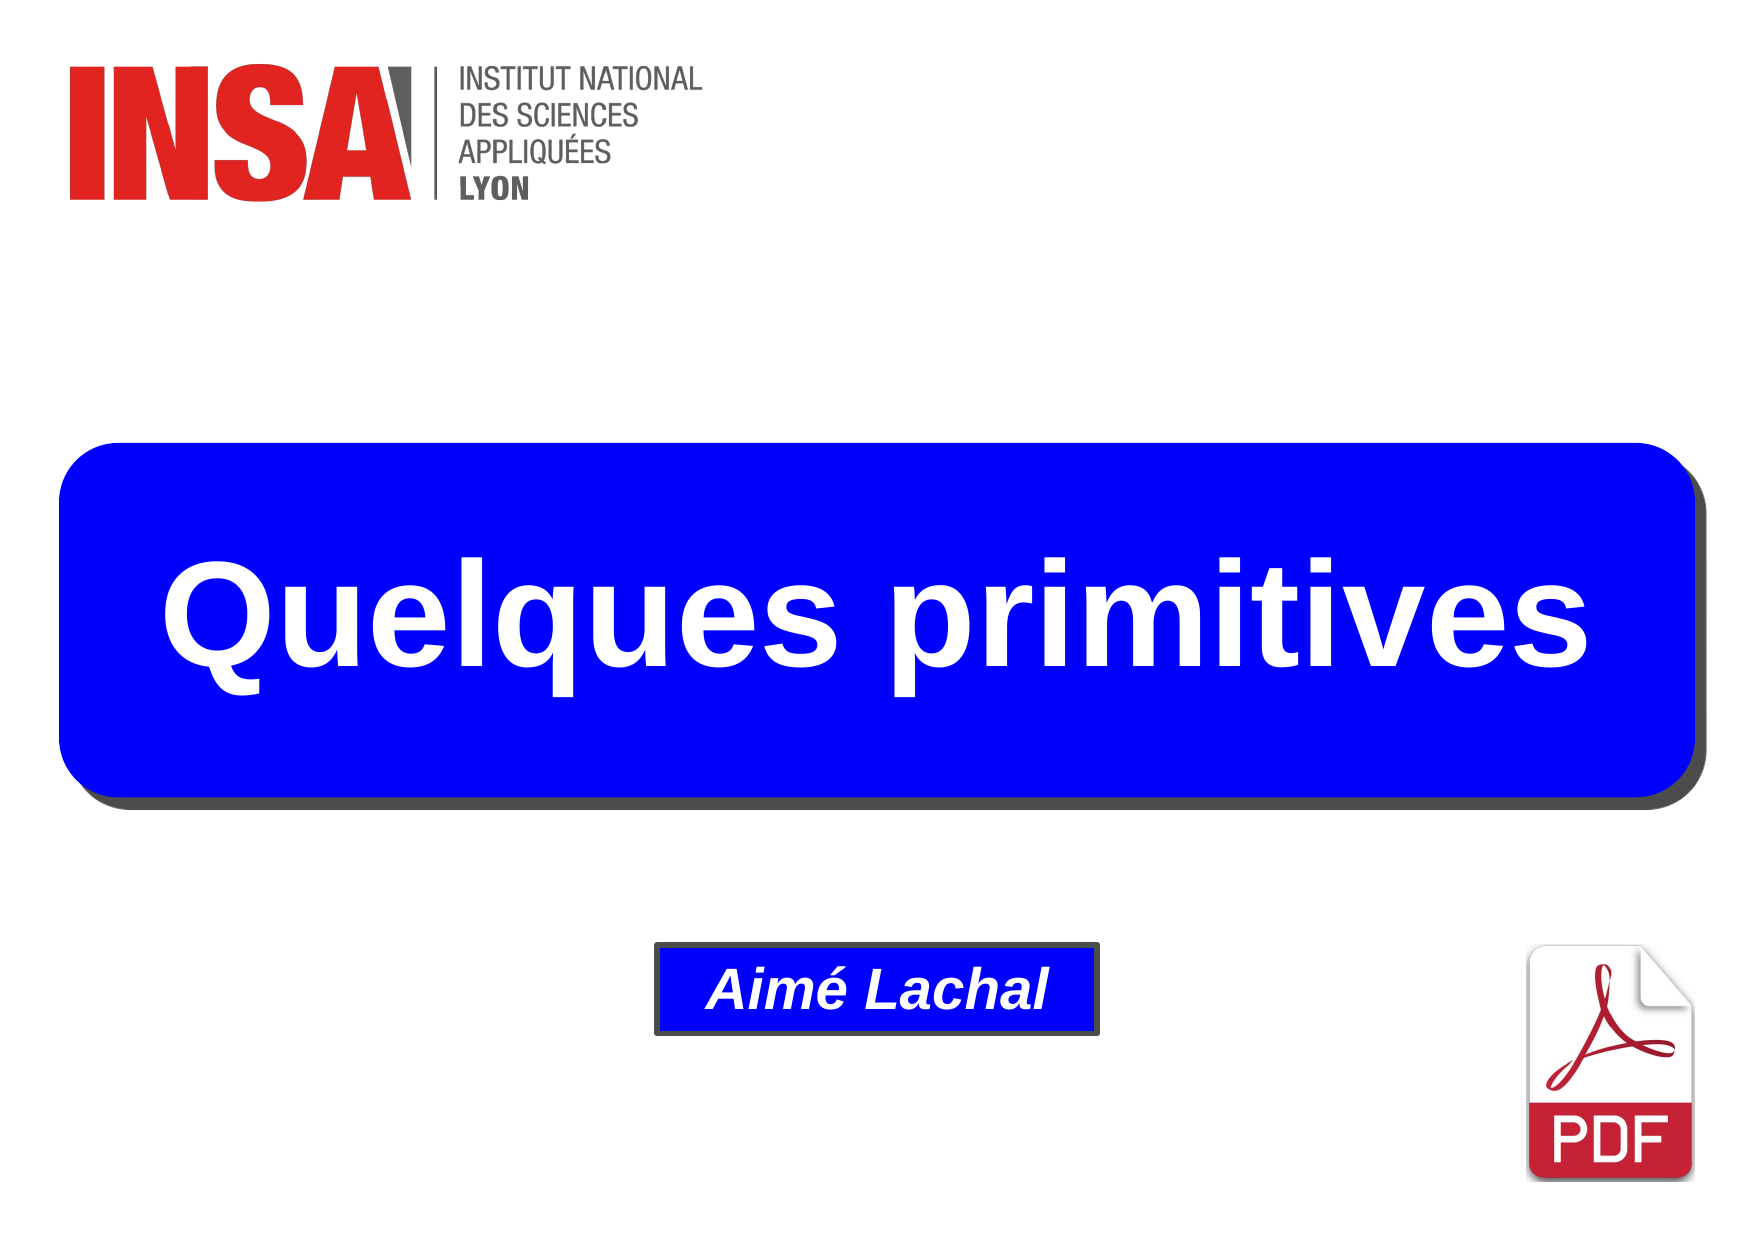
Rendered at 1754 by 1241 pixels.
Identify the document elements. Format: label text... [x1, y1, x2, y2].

text_box Quelques primitives [59, 442, 1695, 798]
picture [1526, 944, 1695, 1182]
title Aimé Lachal [657, 944, 1098, 1034]
picture [59, 58, 713, 207]
